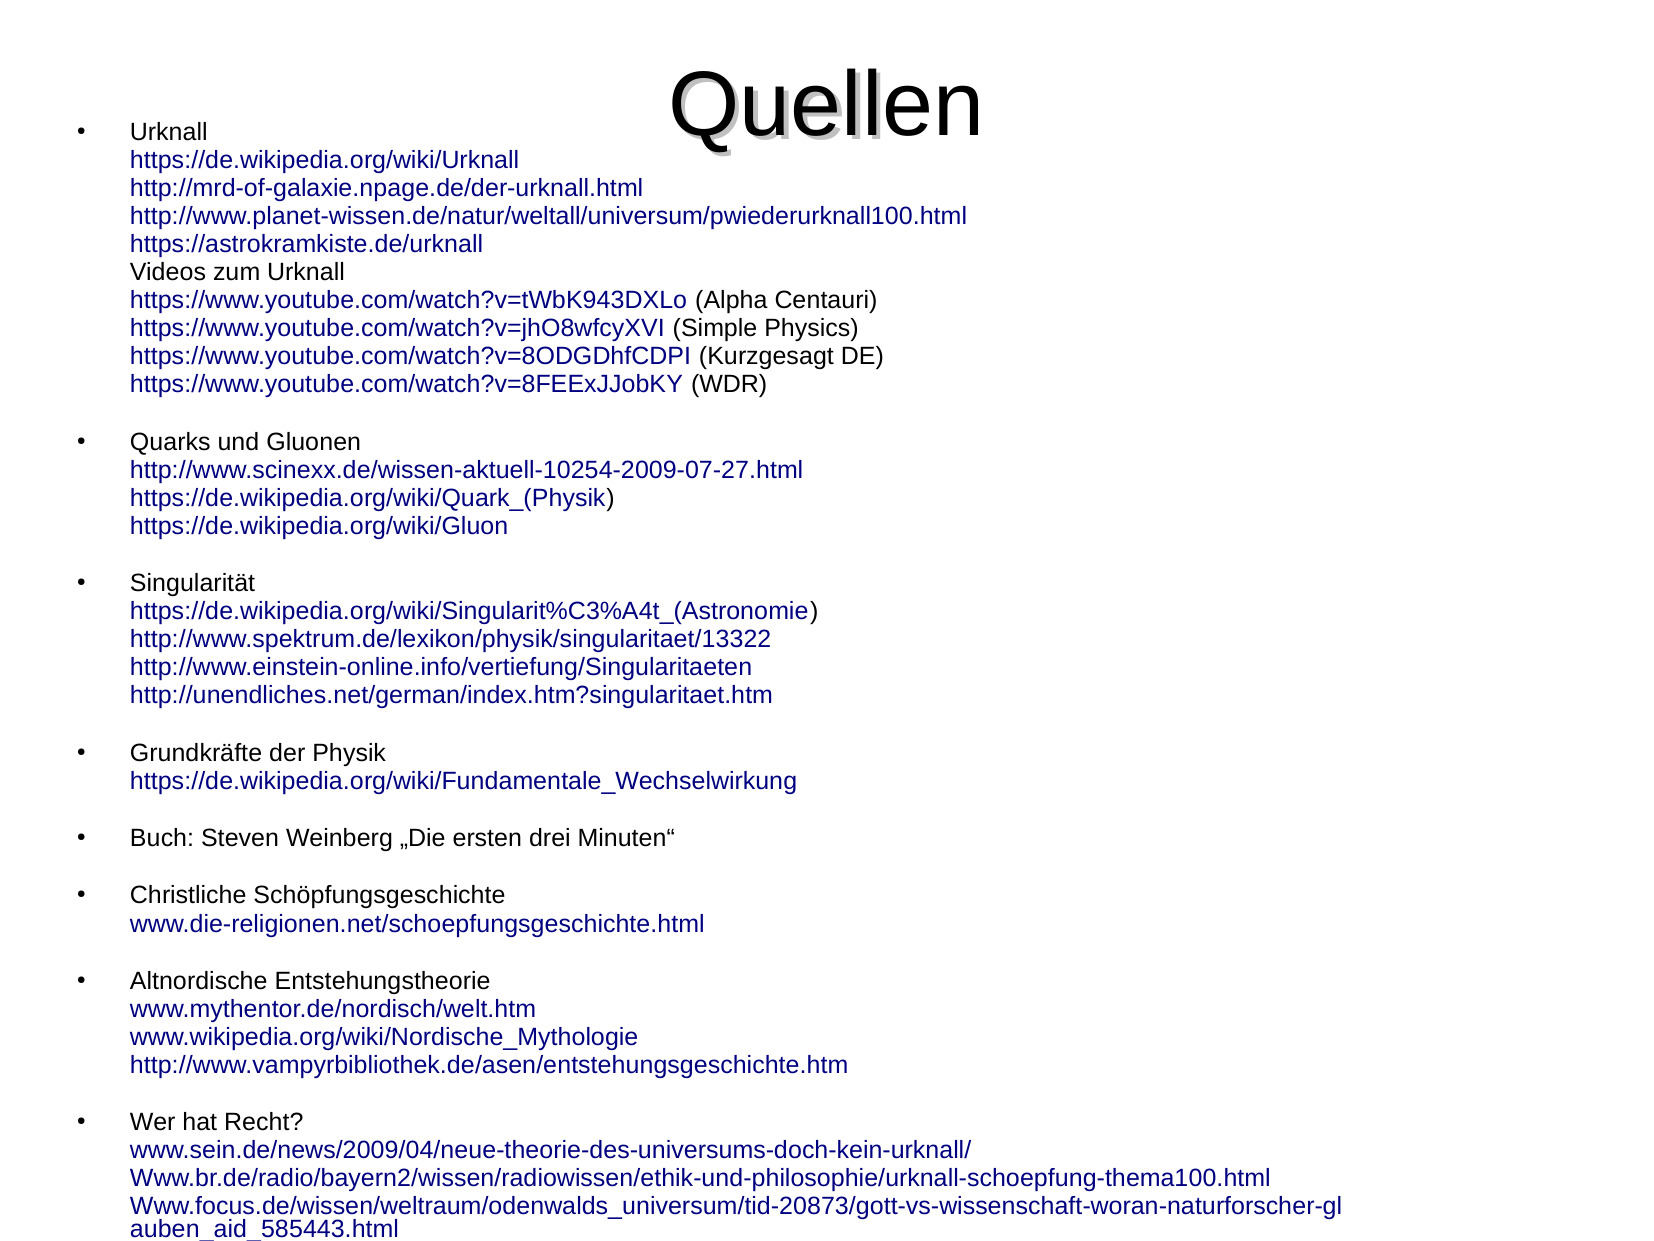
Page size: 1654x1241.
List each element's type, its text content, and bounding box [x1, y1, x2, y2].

title Quellen [82, 0, 1571, 208]
list Urknall https://de.wikipedia.org/wiki/Urknall http://mrd-of-galaxie.npage.de/der-urknall.html http://www.planet-wissen.de/natur/weltall/universum/pwiederurknall100.html https://astrokramkiste.de/urknall Videos zum Urknall https://www.youtube.com/watch?v=tWbK943DXLo (Alpha Centauri) https://www.youtube.com/watch?v=jhO8wfcyXVI (Simple Physics) https://www.youtube.com/watch?v=8ODGDhfCDPI (Kurzgesagt DE) https://www.youtube.com/watch?v=8FEExJJobKY (WDR) Quarks und Gluonen http://www.scinexx.de/wissen-aktuell-10254-2009-07-27.html https://de.wikipedia.org/wiki/Quark_(Physik) https://de.wikipedia.org/wiki/Gluon Singularität https://de.wikipedia.org/wiki/Singularit%C3%A4t_(Astronomie) http://www.spektrum.de/lexikon/physik/singularitaet/13322 http://www.einstein-online.info/vertiefung/Singularitaeten http://unendliches.net/german/index.htm?singularitaet.htm Grundkräfte der Physik https://de.wikipedia.org/wiki/Fundamentale_Wechselwirkung Buch: Steven Weinberg „Die ersten drei Minuten“ Christliche Schöpfungsgeschichte www.die-religionen.net/schoepfungsgeschichte.html Altnordische Entstehungstheorie www.mythentor.de/nordisch/welt.htm www.wikipedia.org/wiki/Nordische_Mythologie http://www.vampyrbibliothek.de/asen/entstehungsgeschichte.htm Wer hat Recht? www.sein.de/news/2009/04/neue-theorie-des-universums-doch-kein-urknall/ Www.br.de/radio/bayern2/wissen/radiowissen/ethik-und-philosophie/urknall-schoepfung-thema100.htmlWww.focus.de/wissen/weltraum/odenwalds_universum/tid-20873/gott-vs-wissenschaft-woran-naturforscher-glauben_aid_585443.html [59, 118, 1359, 1241]
